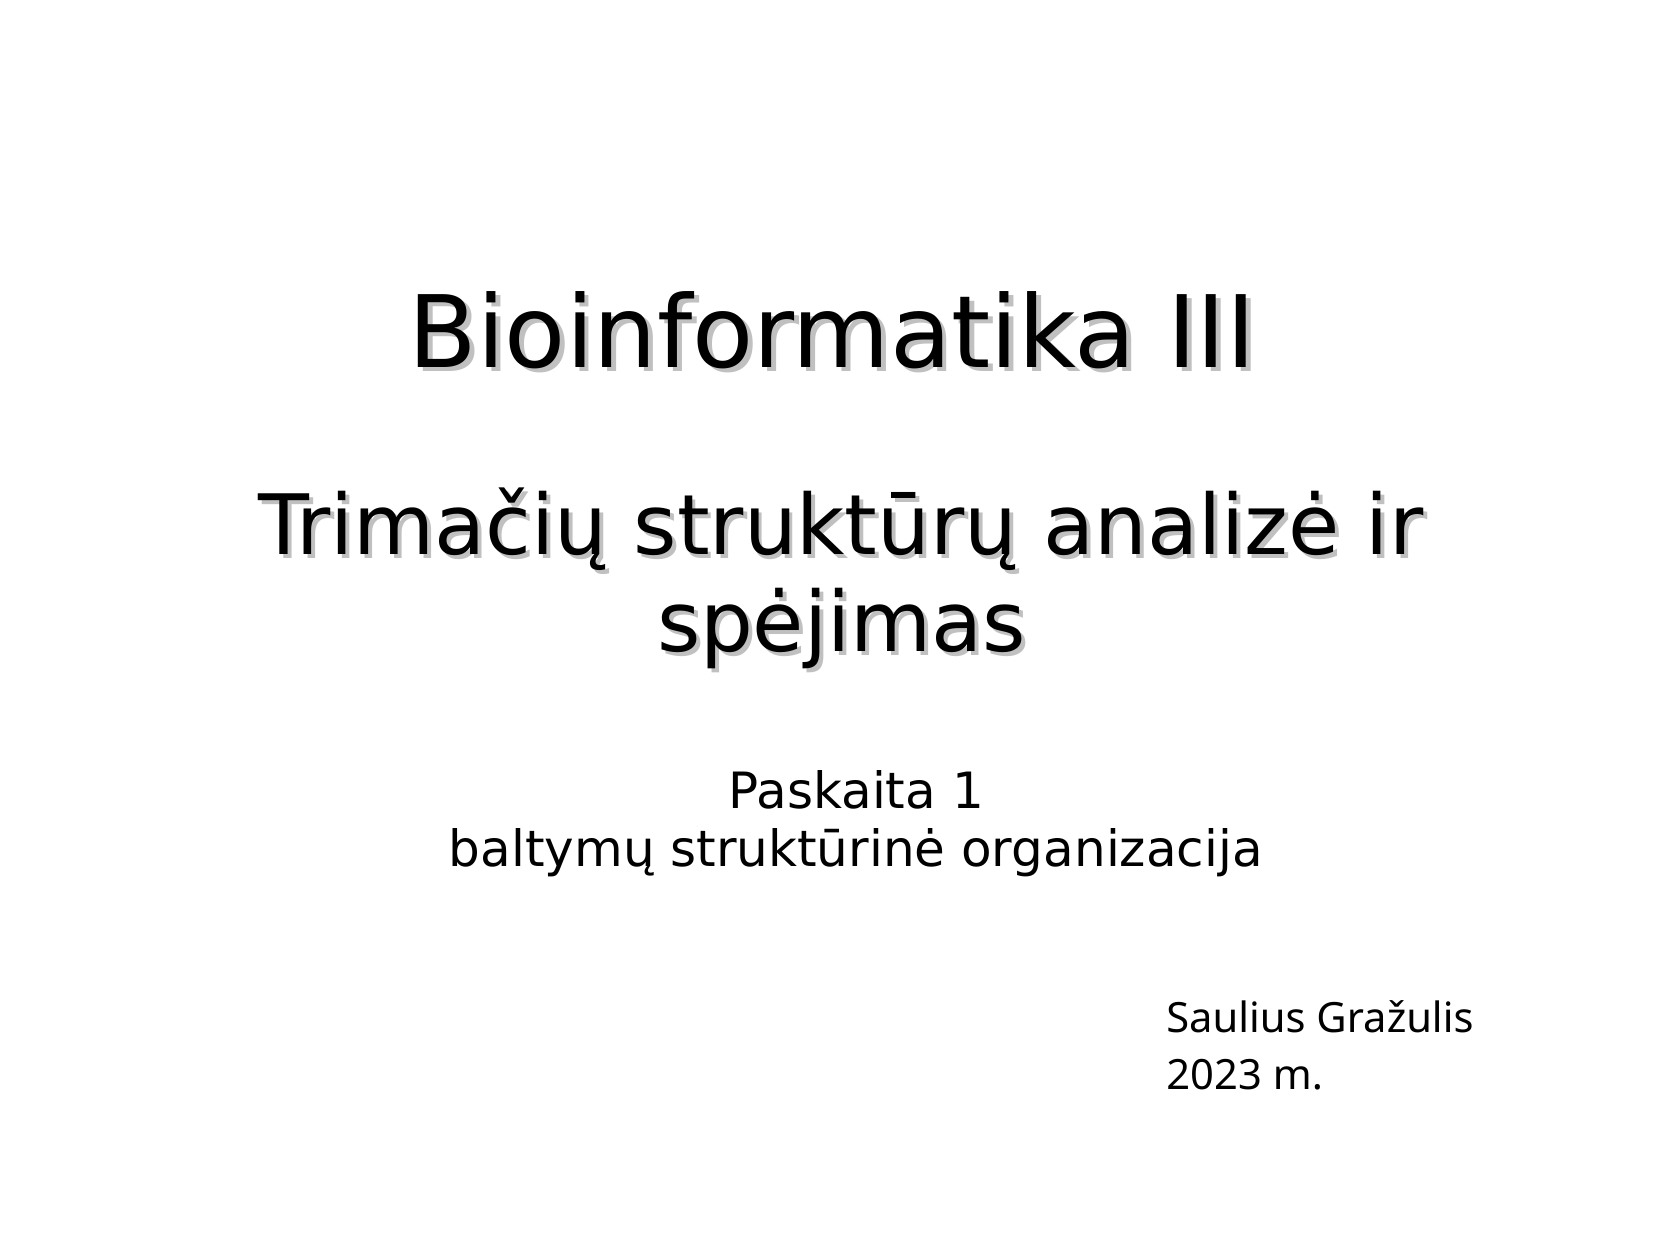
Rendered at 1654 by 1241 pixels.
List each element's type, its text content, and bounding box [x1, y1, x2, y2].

title Bioinformatika III [88, 236, 1577, 429]
text_box Saulius Gražulis 2023 m. [1151, 980, 1565, 1097]
text_box Paskaita 1 baltymų struktūrinė organizacija [383, 754, 1329, 887]
text_box Trimačių struktūrų analizė ir spėjimas [206, 470, 1477, 680]
